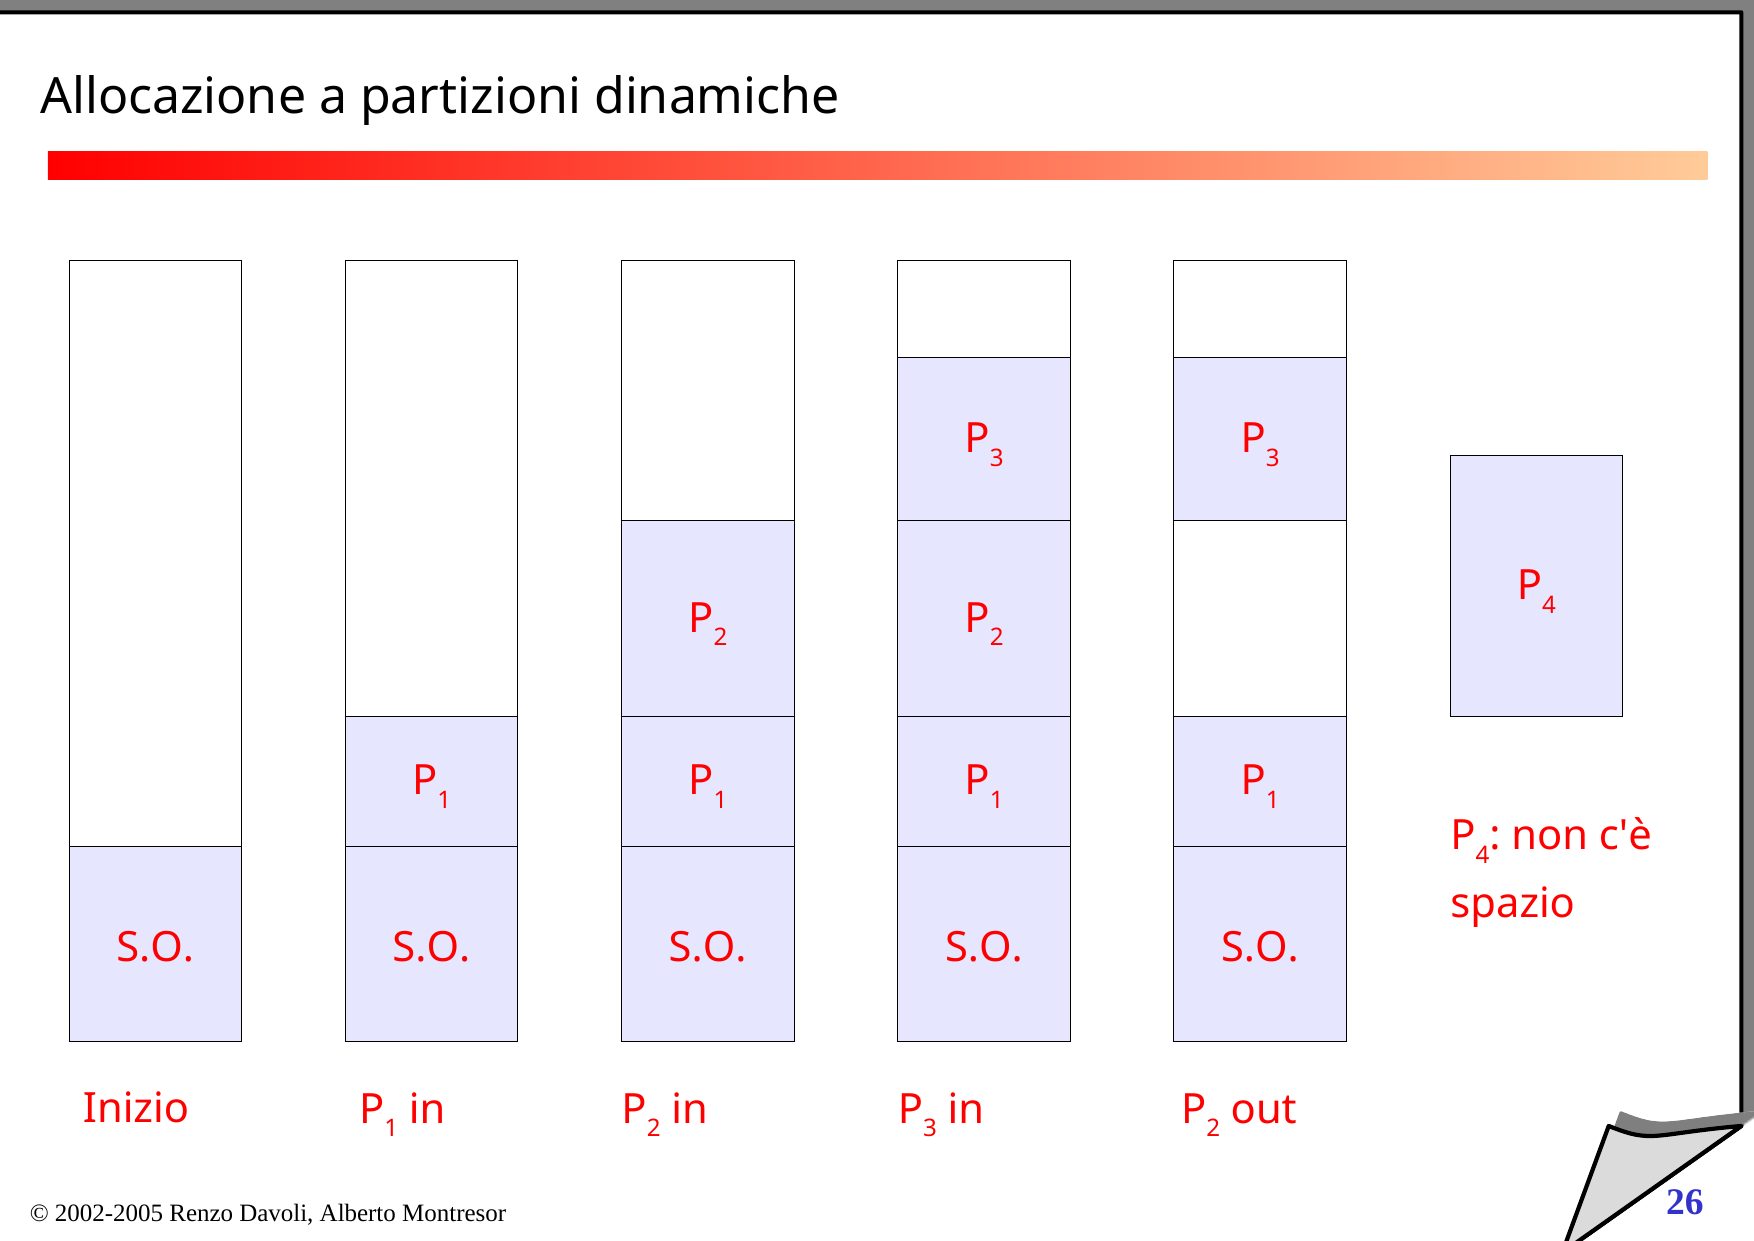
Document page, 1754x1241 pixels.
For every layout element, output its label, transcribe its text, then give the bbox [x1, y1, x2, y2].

text_box [621, 260, 795, 520]
text_box P1 [897, 717, 1071, 847]
text_box [1173, 521, 1347, 716]
text_box S.O. [621, 847, 795, 1042]
text_box S.O. [69, 846, 242, 1042]
text_box Inizio [82, 1074, 215, 1139]
text_box P1 [621, 717, 795, 847]
text_box P3 in [897, 1075, 995, 1149]
text_box P2 out [1181, 1075, 1313, 1149]
text_box S.O. [345, 847, 518, 1042]
text_box MMU [750, 152, 754, 179]
text_box S.O. [1173, 847, 1347, 1042]
text_box P2 [621, 520, 795, 717]
text_box P1 in [359, 1075, 452, 1149]
text_box P3 [1173, 357, 1347, 521]
text_box P3 [897, 357, 1071, 521]
text_box [897, 260, 1071, 357]
text_box [345, 260, 518, 716]
text_box [1173, 260, 1347, 357]
text_box P4: non c'è spazio [1450, 801, 1700, 943]
text_box P1 [345, 716, 518, 847]
text_box P2 in [621, 1075, 719, 1149]
title Allocazione a partizioni dinamiche [40, 49, 1714, 144]
text_box S.O. [897, 847, 1071, 1042]
text_box P2 [897, 521, 1071, 717]
text_box P4 [1450, 455, 1623, 717]
text_box [69, 260, 242, 846]
text_box P1 [1173, 716, 1347, 847]
